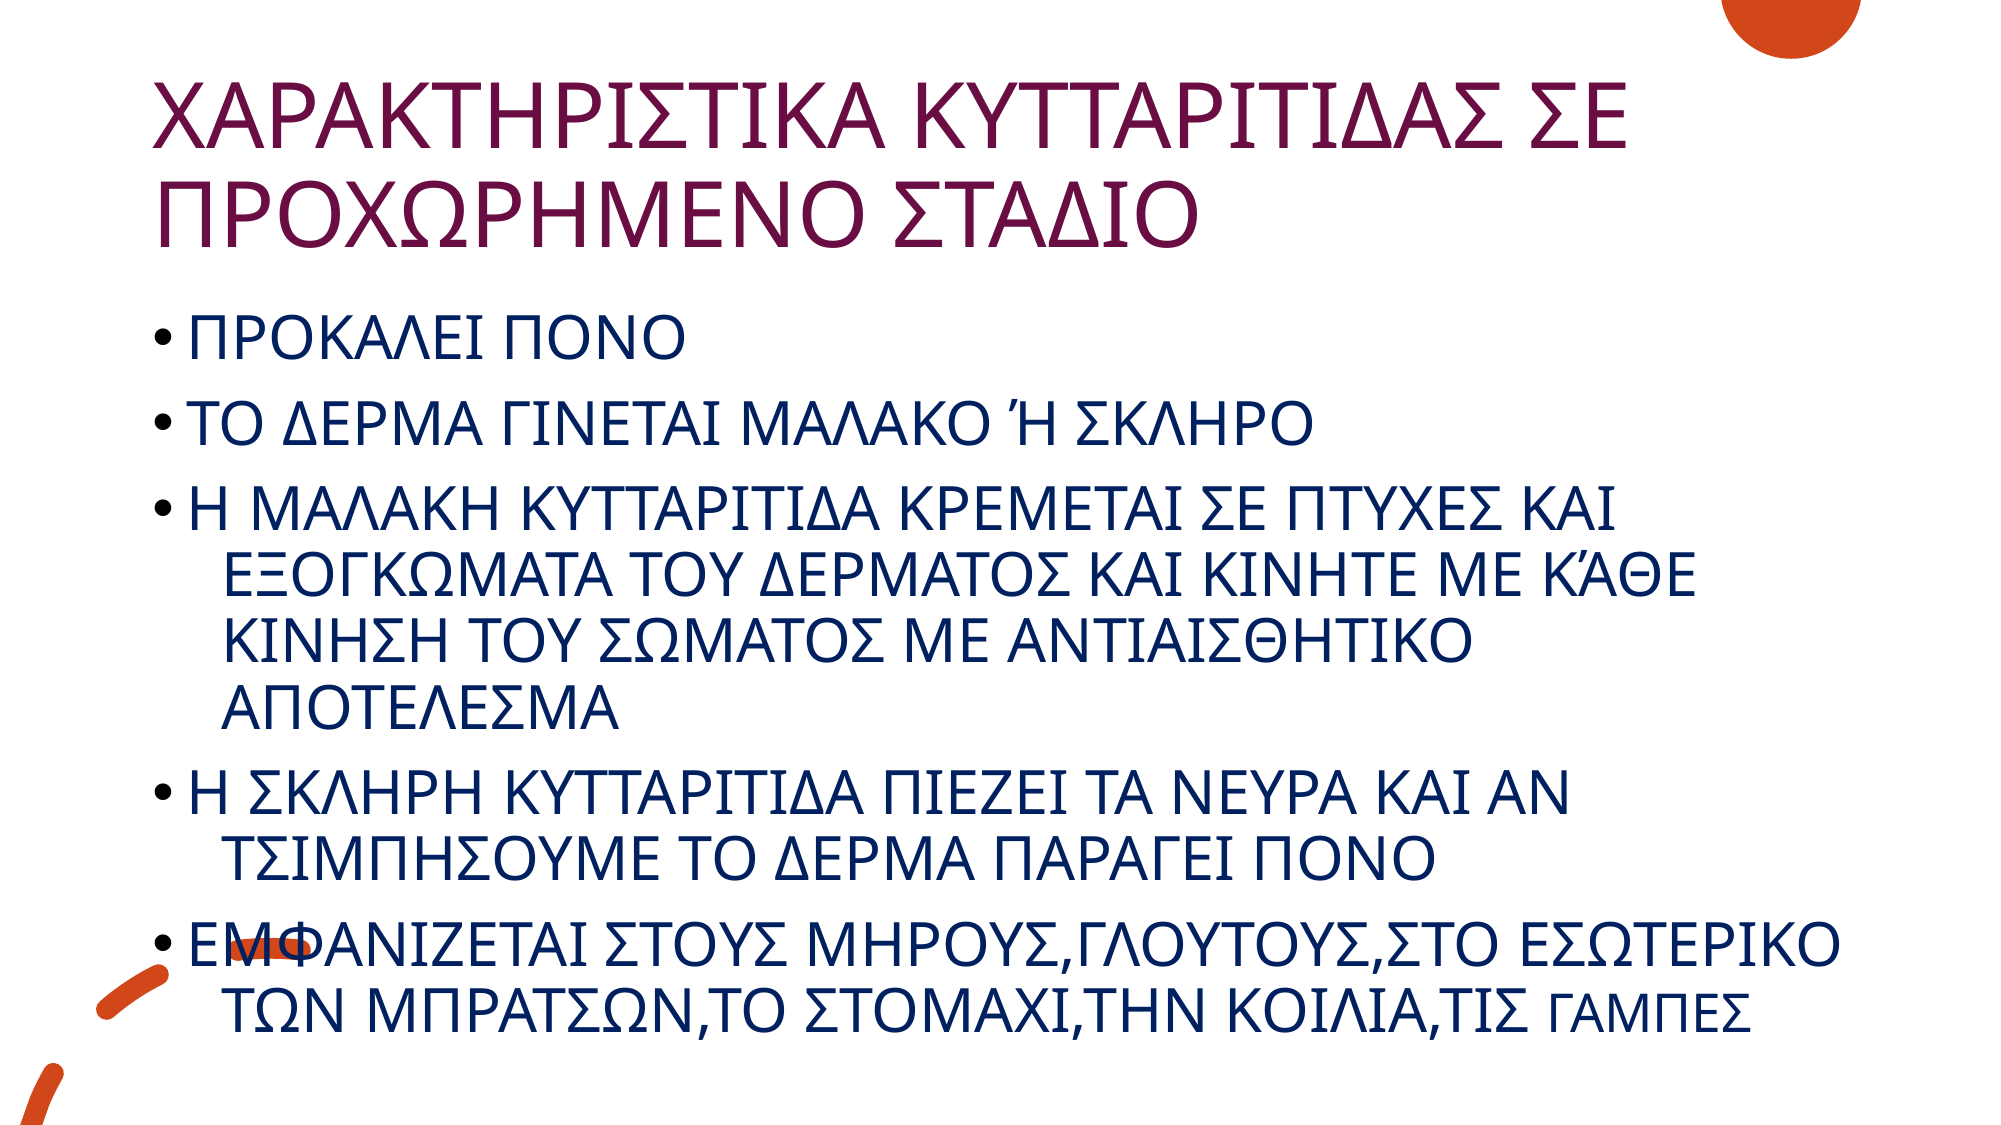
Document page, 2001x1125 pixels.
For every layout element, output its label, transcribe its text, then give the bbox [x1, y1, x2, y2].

list ΠΡΟΚΑΛΕΙ ΠΟΝΟ ΤΟ ΔΕΡΜΑ ΓΙΝΕΤΑΙ ΜΑΛΑΚΟ Ή ΣΚΛΗΡΟ Η ΜΑΛΑΚΗ ΚΥΤΤΑΡΙΤΙΔΑ ΚΡΕΜΕΤΑΙ ΣΕ ΠΤΥΧΕΣ ΚΑΙ ΕΞΟΓΚΩΜΑΤΑ ΤΟΥ ΔΕΡΜΑΤΟΣ ΚΑΙ ΚΙΝΗΤΕ ΜΕ ΚΆΘΕ ΚΙΝΗΣΗ ΤΟΥ ΣΩΜΑΤΟΣ ΜΕ ΑΝΤΙΑΙΣΘΗΤΙΚΟ ΑΠΟΤΕΛΕΣΜΑ Η ΣΚΛΗΡΗ ΚΥΤΤΑΡΙΤΙΔΑ ΠΙΕΖΕΙ ΤΑ ΝΕΥΡΑ ΚΑΙ ΑΝ ΤΣΙΜΠΗΣΟΥΜΕ ΤΟ ΔΕΡΜΑ ΠΑΡΑΓΕΙ ΠΟΝΟ ΕΜΦΑΝΙΖΕΤΑΙ ΣΤΟΥΣ ΜΗΡΟΥΣ,ΓΛΟΥΤΟΥΣ,ΣΤΟ ΕΣΩΤΕΡΙΚΟ ΤΩΝ ΜΠΡΑΤΣΩΝ,ΤΟ ΣΤΟΜΑΧΙ,ΤΗΝ ΚΟΙΛΙΑ,ΤΙΣ ΓΑΜΠΕΣ [137, 299, 1863, 1125]
title ΧΑΡΑΚΤΗΡΙΣΤΙΚΑ ΚΥΤΤΑΡΙΤΙΔΑΣ ΣΕ ΠΡΟΧΩΡΗΜΕΝΟ ΣΤΑΔΙΟ [137, 59, 1863, 278]
